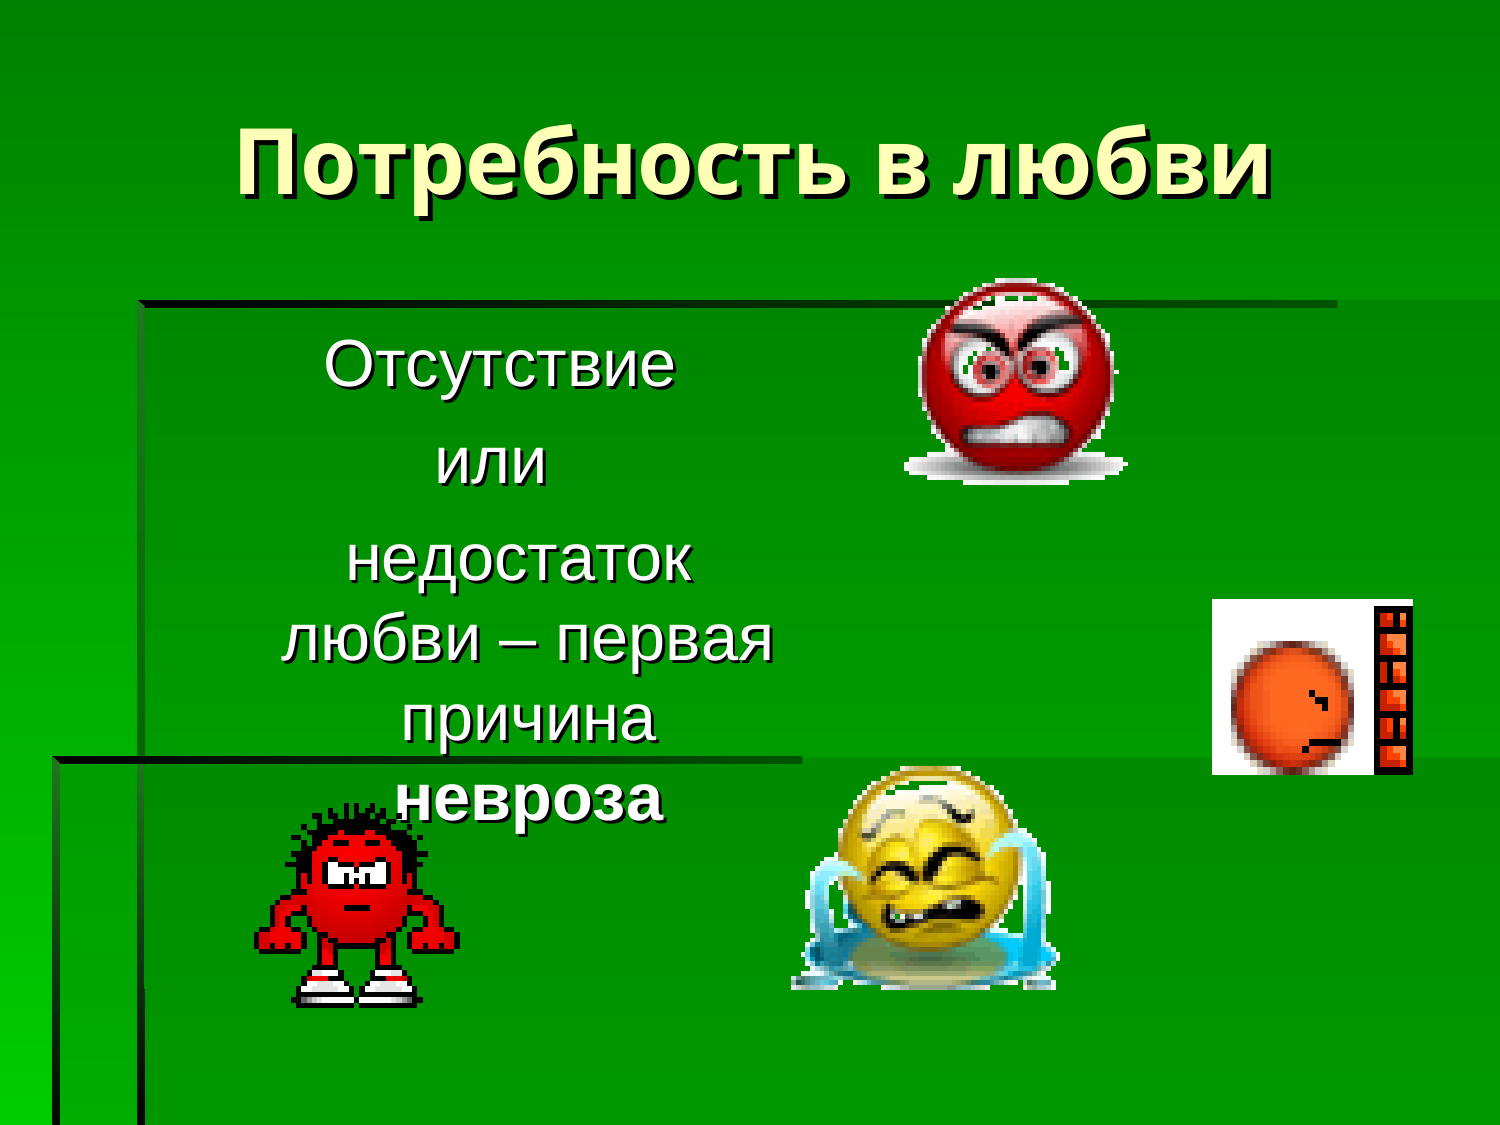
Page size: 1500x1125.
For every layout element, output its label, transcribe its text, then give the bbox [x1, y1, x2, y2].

picture [212, 750, 513, 1014]
picture [787, 762, 1075, 1001]
list Отсутствие или недостаток любви – первая причина невроза [150, 312, 795, 988]
title Потребность в любви [75, 40, 1451, 276]
picture [1212, 600, 1413, 775]
picture [900, 275, 1133, 485]
